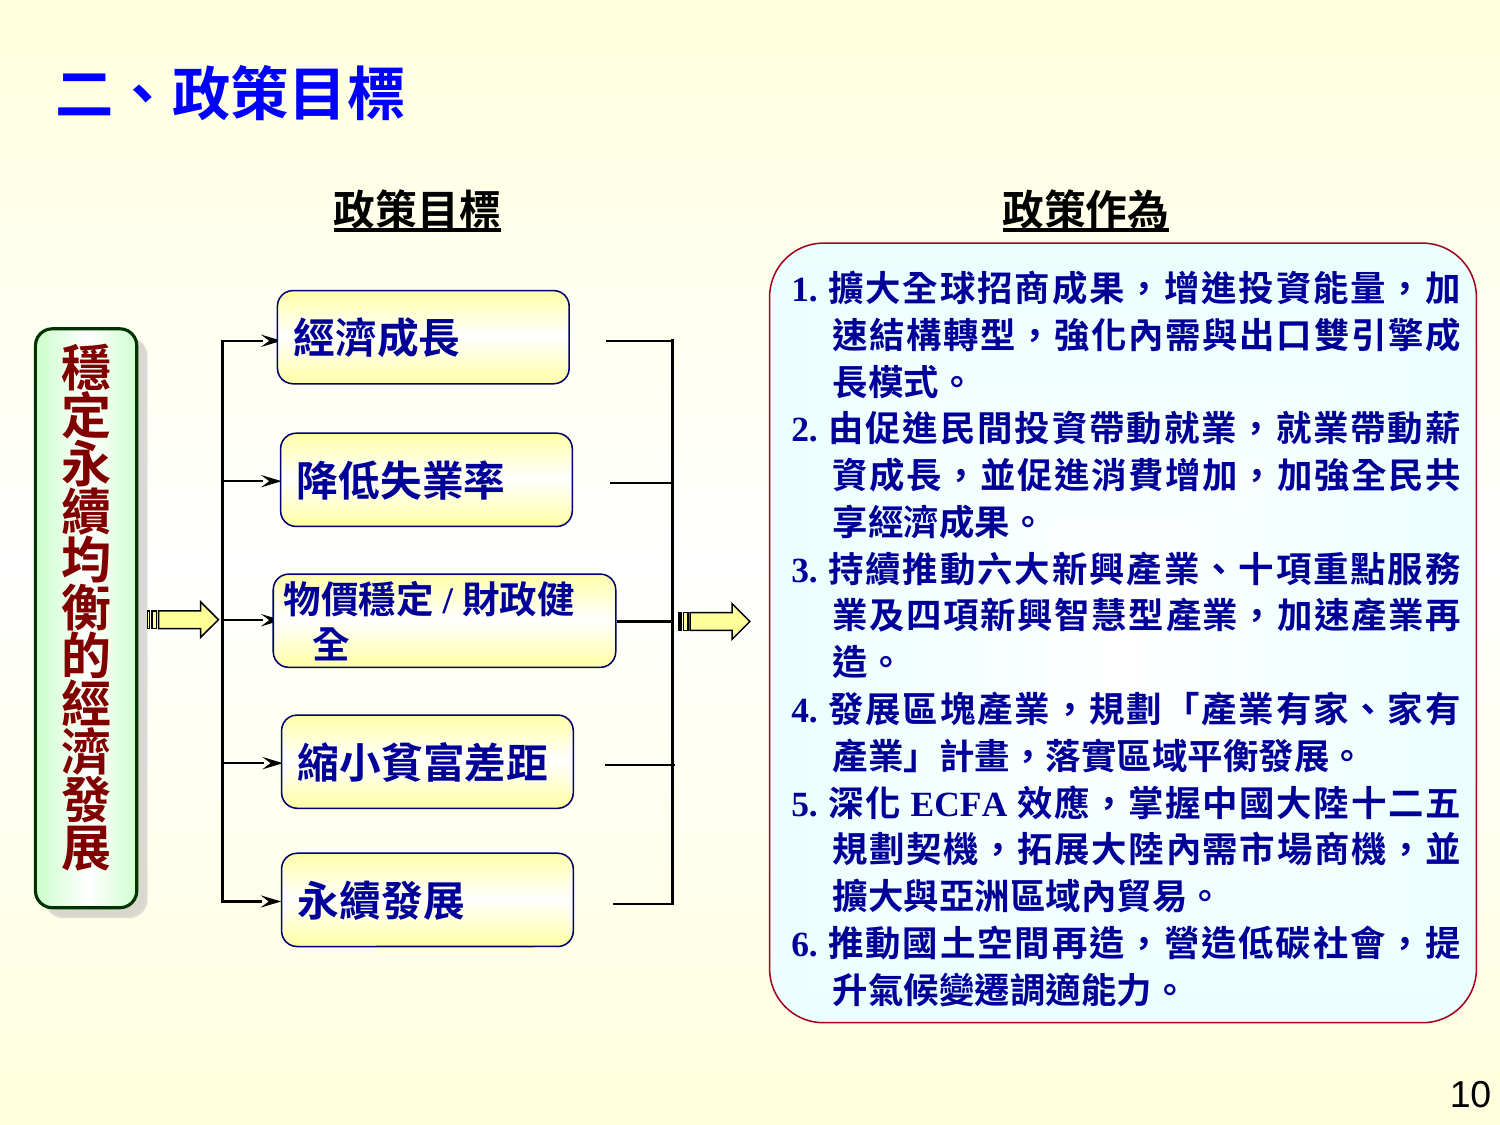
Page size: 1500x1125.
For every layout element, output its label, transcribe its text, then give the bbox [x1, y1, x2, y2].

text_box 1.擴大全球招商成果，增進投資能量，加速結構轉型，強化內需與出口雙引擎成長模式。 2.由促進民間投資帶動就業，就業帶動薪資成長，並促進消費增加，加強全民共享經濟成果。 3.持續推動六大新興產業、十項重點服務業及四項新興智慧型產業，加速產業再造。 4.發展區塊產業，規劃「產業有家、家有產業」計畫，落實區域平衡發展。 5.深化ECFA效應，掌握中國大陸十二五規劃契機，拓展大陸內需市場商機，並擴大與亞洲區域內貿易。 6.推動國土空間再造，營造低碳社會，提升氣候變遷調適能力。 [769, 243, 1477, 1023]
text_box 縮小貧富差距 [281, 715, 574, 809]
text_box 政策目標 [428, 206, 447, 211]
text_box 穩定永續均衡的經濟發展 [35, 328, 137, 908]
text_box [683, 613, 688, 630]
text_box 政策作為 [1136, 216, 1161, 227]
text_box 物價穩定/財政健全 [273, 574, 616, 668]
text_box 降低失業率 [280, 433, 573, 527]
text_box 政策目標 [325, 168, 519, 227]
text_box 永續發展 [281, 853, 574, 947]
text_box [152, 611, 156, 629]
text_box 政策目標 [428, 216, 447, 221]
text_box 政策作為 [993, 168, 1193, 227]
text_box 二、政策目標 [41, 42, 1359, 136]
text_box 經濟成長 [277, 290, 570, 384]
text_box [158, 601, 219, 638]
text_box [690, 603, 750, 640]
